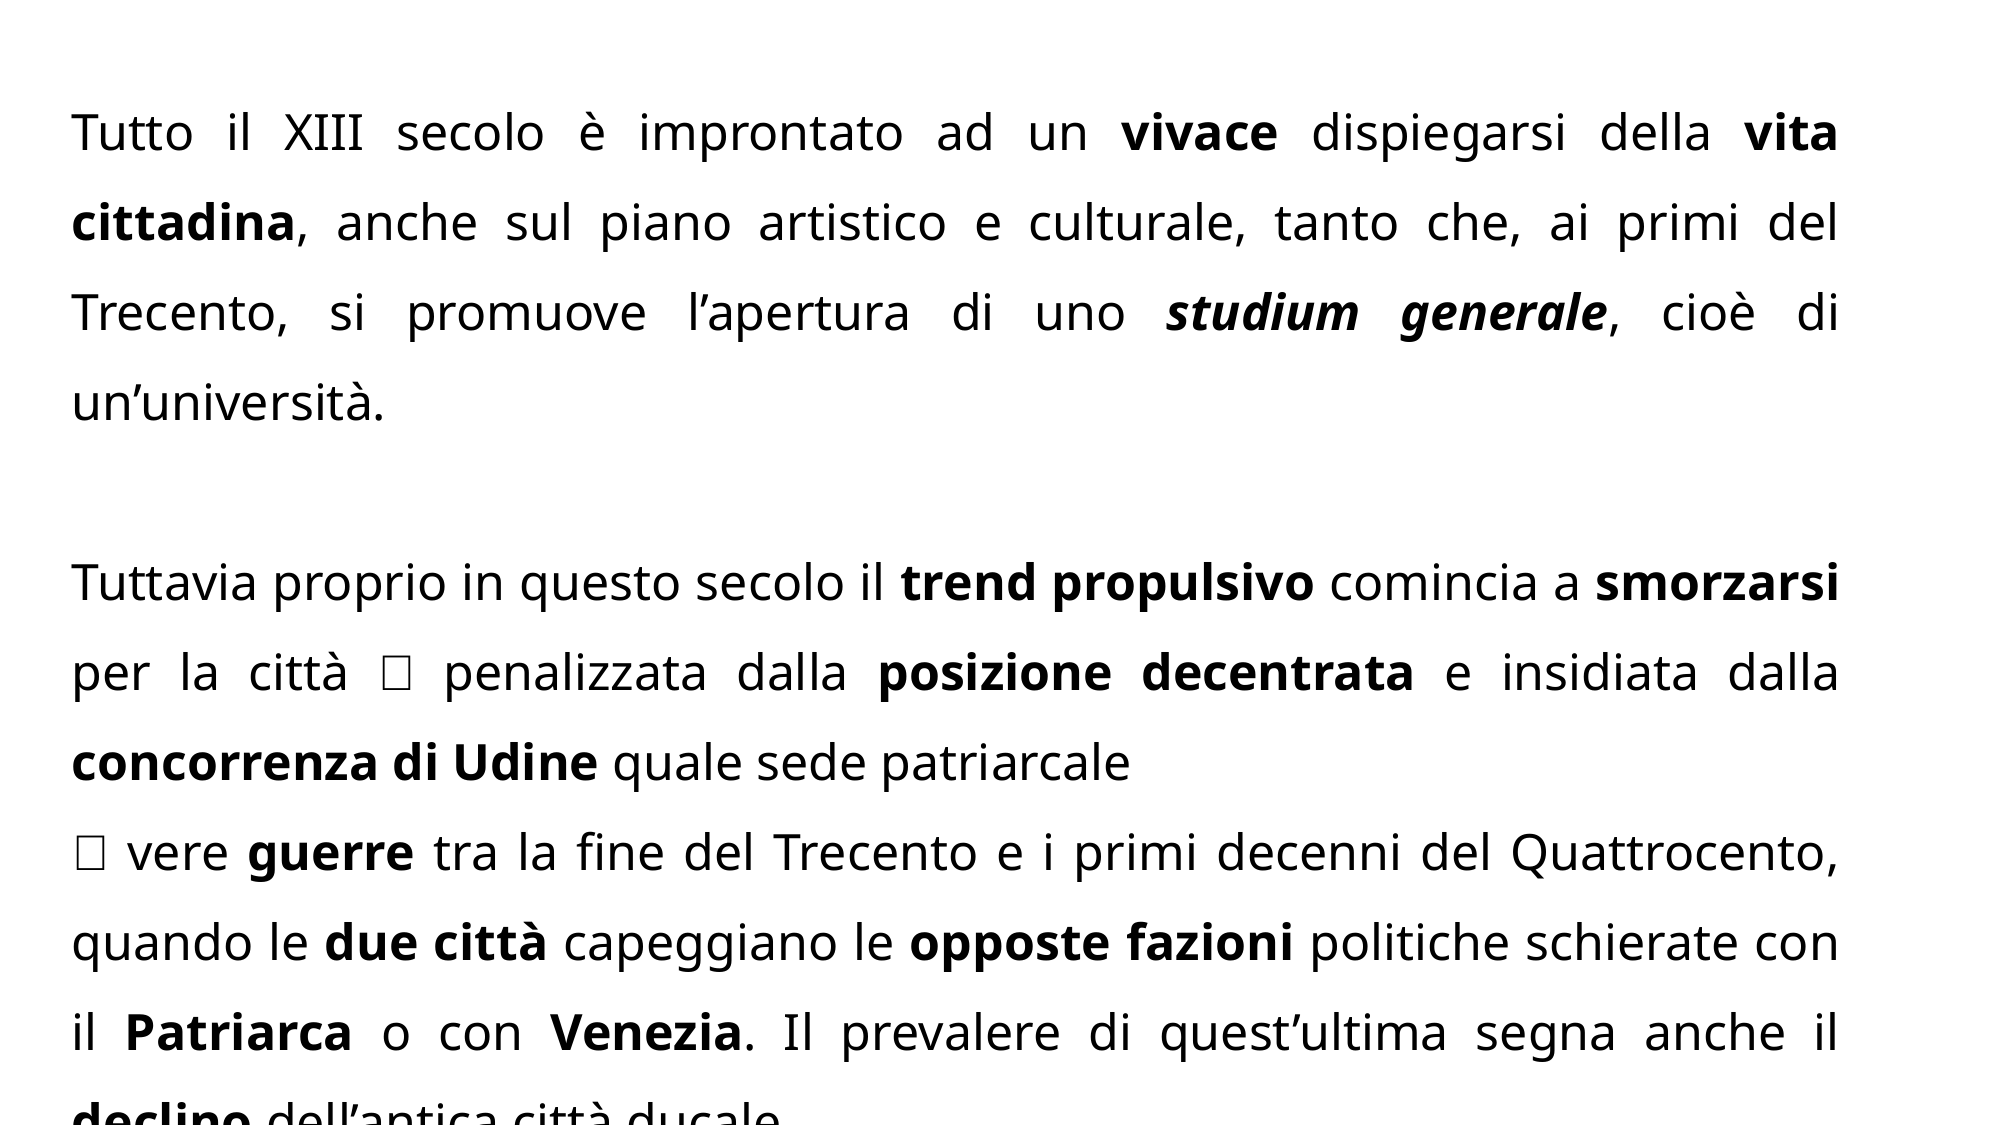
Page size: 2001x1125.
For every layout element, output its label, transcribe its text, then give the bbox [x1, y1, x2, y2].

text_box Tutto il XIII secolo è improntato ad un vivace dispiegarsi della vita cittadina, anche sul piano artistico e culturale, tanto che, ai primi del Trecento, si promuove l’apertura di uno studium generale, cioè di un’università. Tuttavia proprio in questo secolo il trend propulsivo comincia a smorzarsi per la città  penalizzata dalla posizione decentrata e insidiata dalla concorrenza di Udine quale sede patriarcale  vere guerre tra la fine del Trecento e i primi decenni del Quattrocento, quando le due città capeggiano le opposte fazioni politiche schierate con il Patriarca o con Venezia. Il prevalere di quest’ultima segna anche il declino dell’antica città ducale [56, 62, 1856, 1066]
